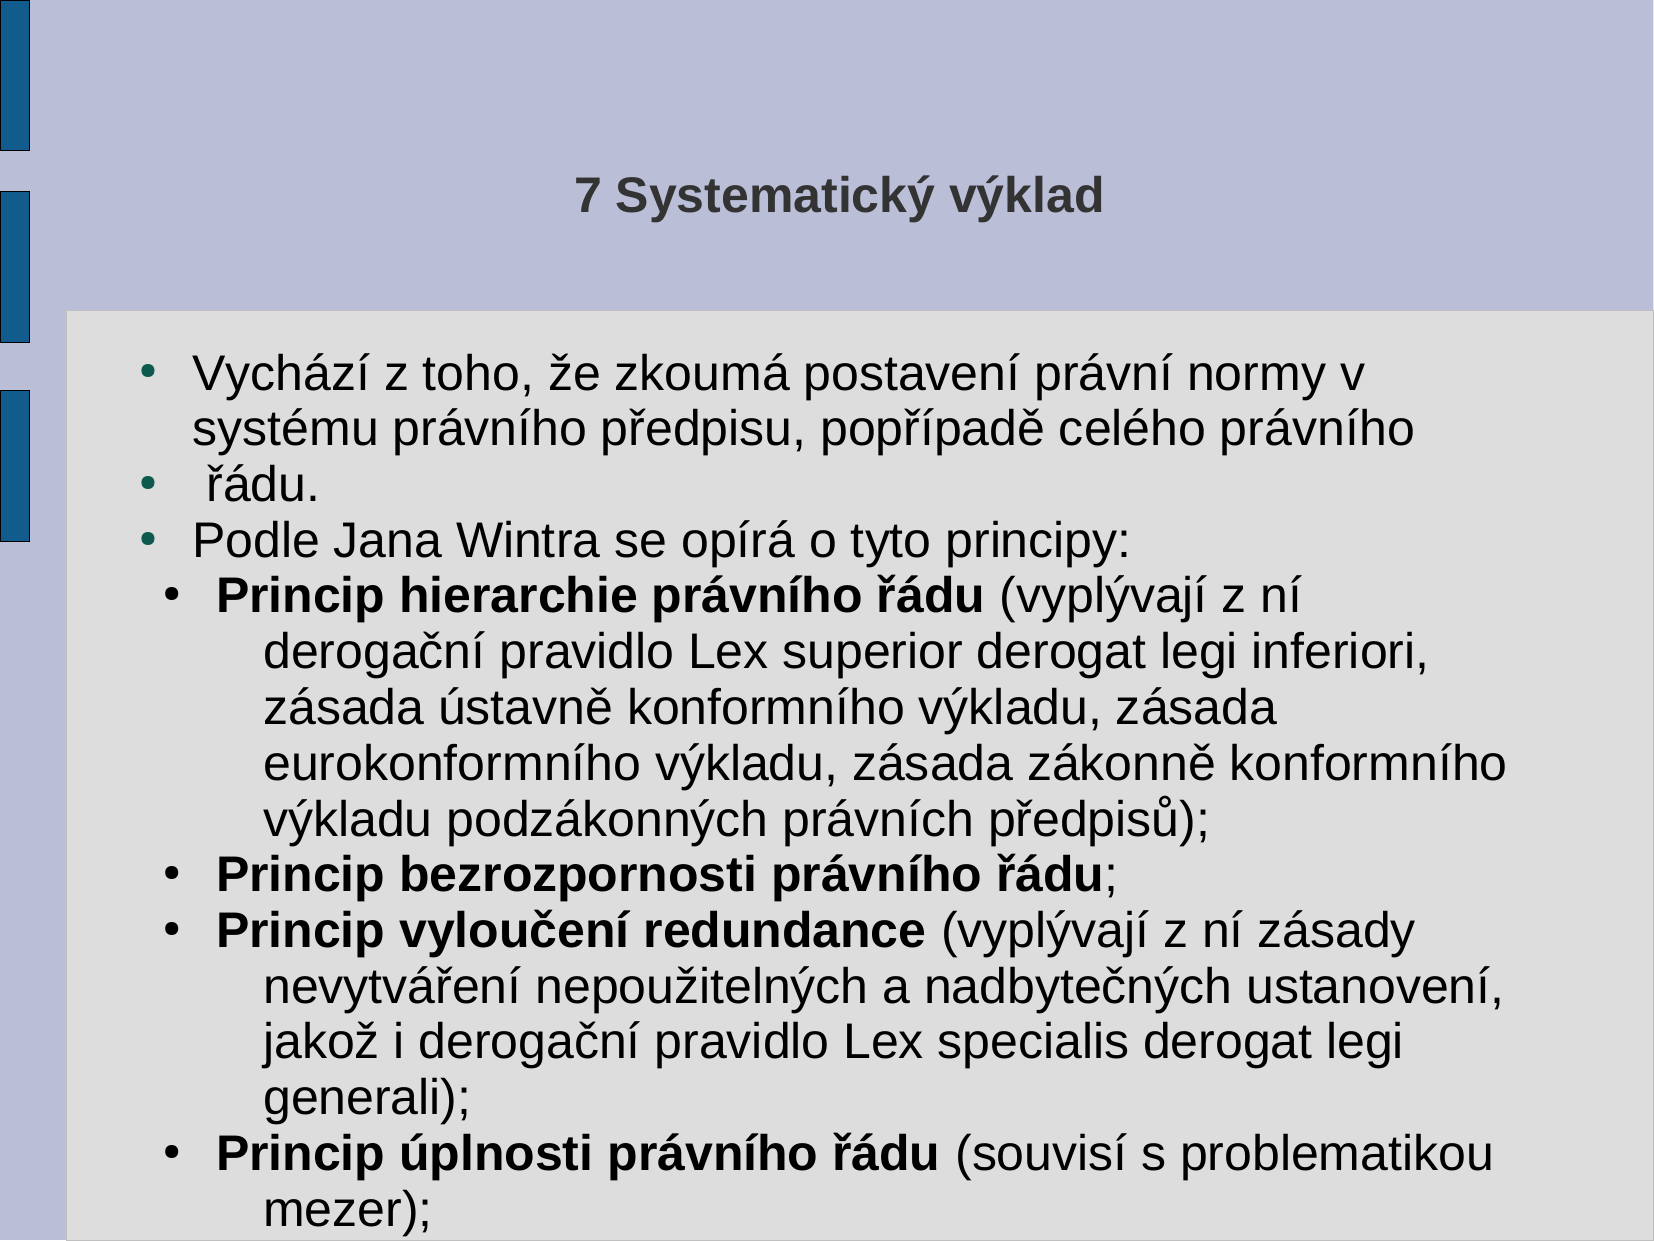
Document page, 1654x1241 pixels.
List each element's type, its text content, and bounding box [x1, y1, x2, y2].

title 7 Systematický výklad [121, 91, 1534, 299]
list Vychází z toho, že zkoumá postavení právní normy v systému právního předpisu, popřípadě celého právního řádu. Podle Jana Wintra se opírá o tyto principy: Princip hierarchie právního řádu (vyplývají z ní derogační pravidlo Lex superior derogat legi inferiori, zásada ústavně konformního výkladu, zásada eurokonformního výkladu, zásada zákonně konformního výkladu podzákonných právních předpisů); Princip bezrozpornosti právního řádu; Princip vyloučení redundance (vyplývají z ní zásady nevytváření nepoužitelných a nadbytečných ustanovení, jakož i derogační pravidlo Lex specialis derogat legi generali); Princip úplnosti právního řádu (souvisí s problematikou mezer); [121, 344, 1534, 1241]
